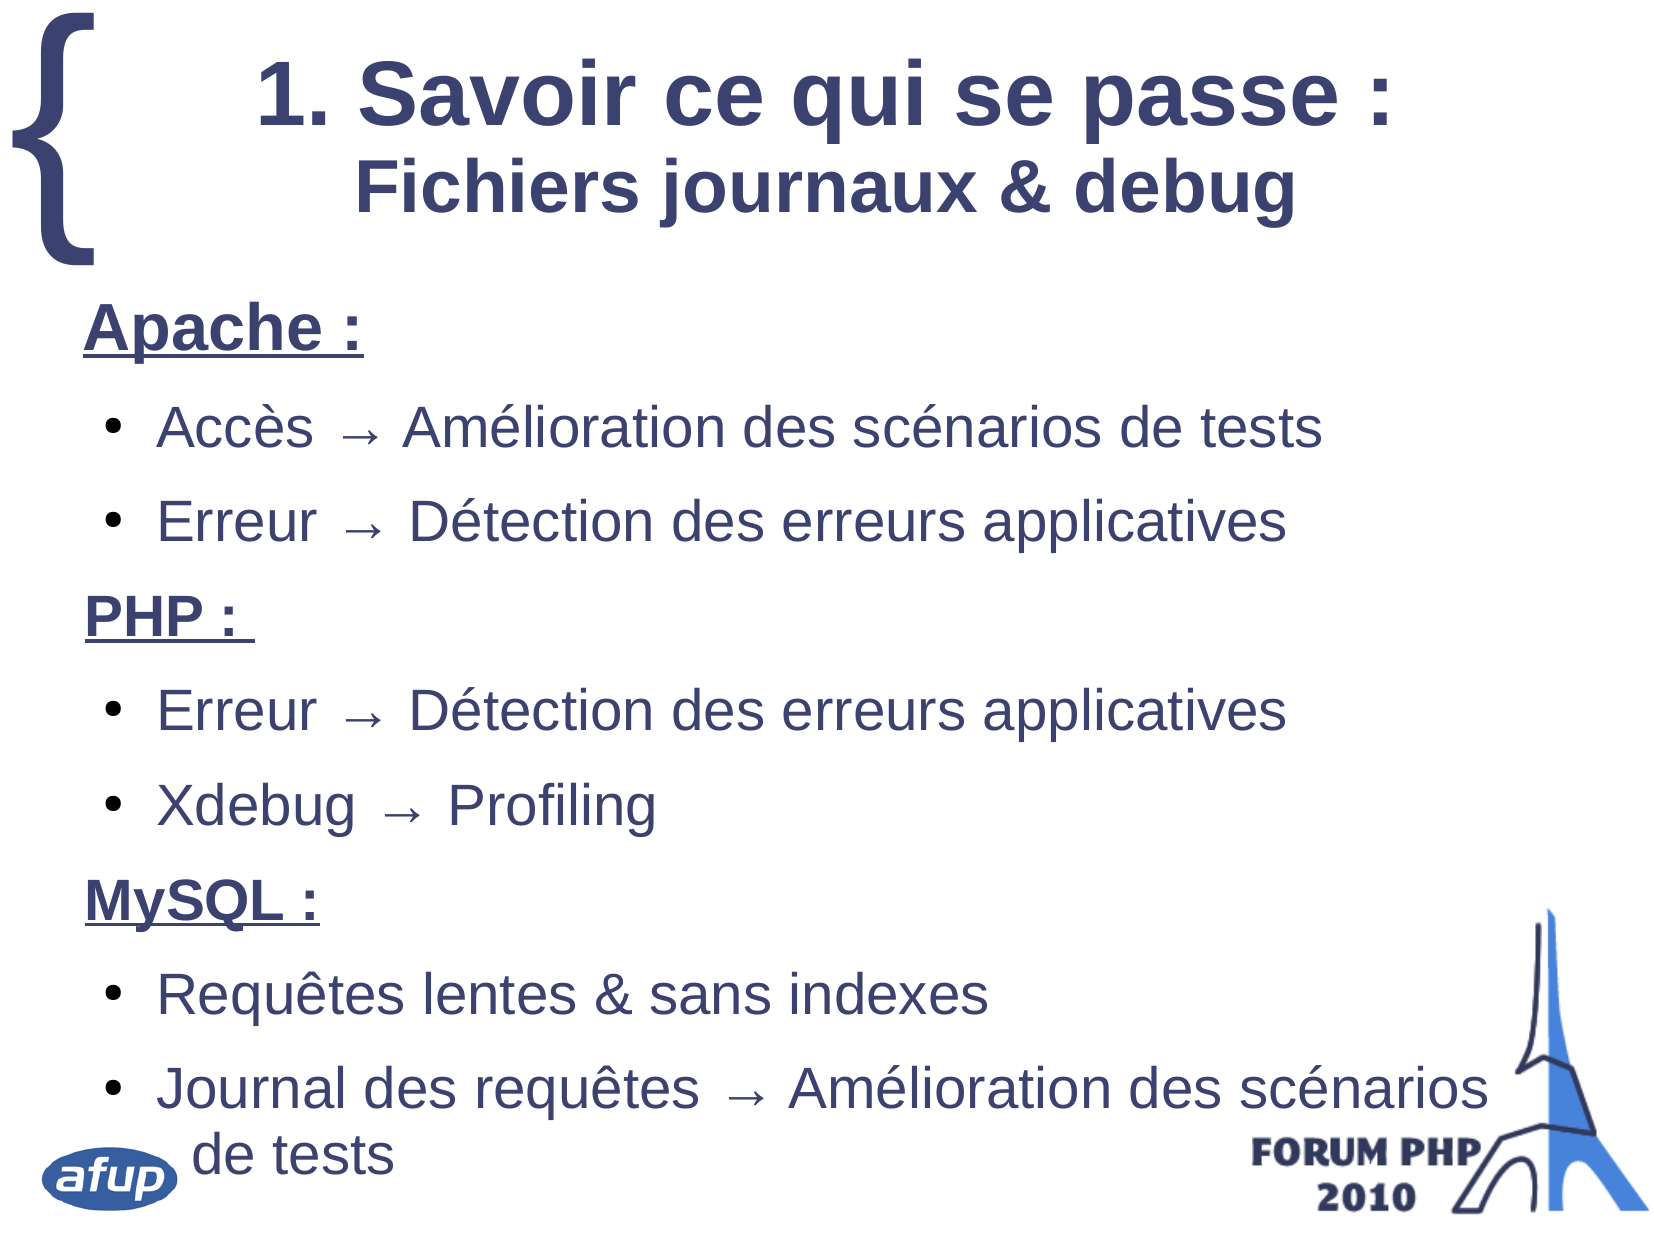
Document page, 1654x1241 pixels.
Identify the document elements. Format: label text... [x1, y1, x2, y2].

picture [41, 1146, 178, 1211]
picture [1240, 872, 1650, 1241]
title 1. Savoir ce qui se passe : Fichiers journaux & debug [82, 31, 1571, 239]
list Apache : Accès → Amélioration des scénarios de tests Erreur → Détection des erreurs applicatives PHP : Erreur → Détection des erreurs applicatives Xdebug → Profiling MySQL : Requêtes lentes & sans indexes Journal des requêtes → Amélioration des scénarios de tests [82, 290, 1571, 1188]
